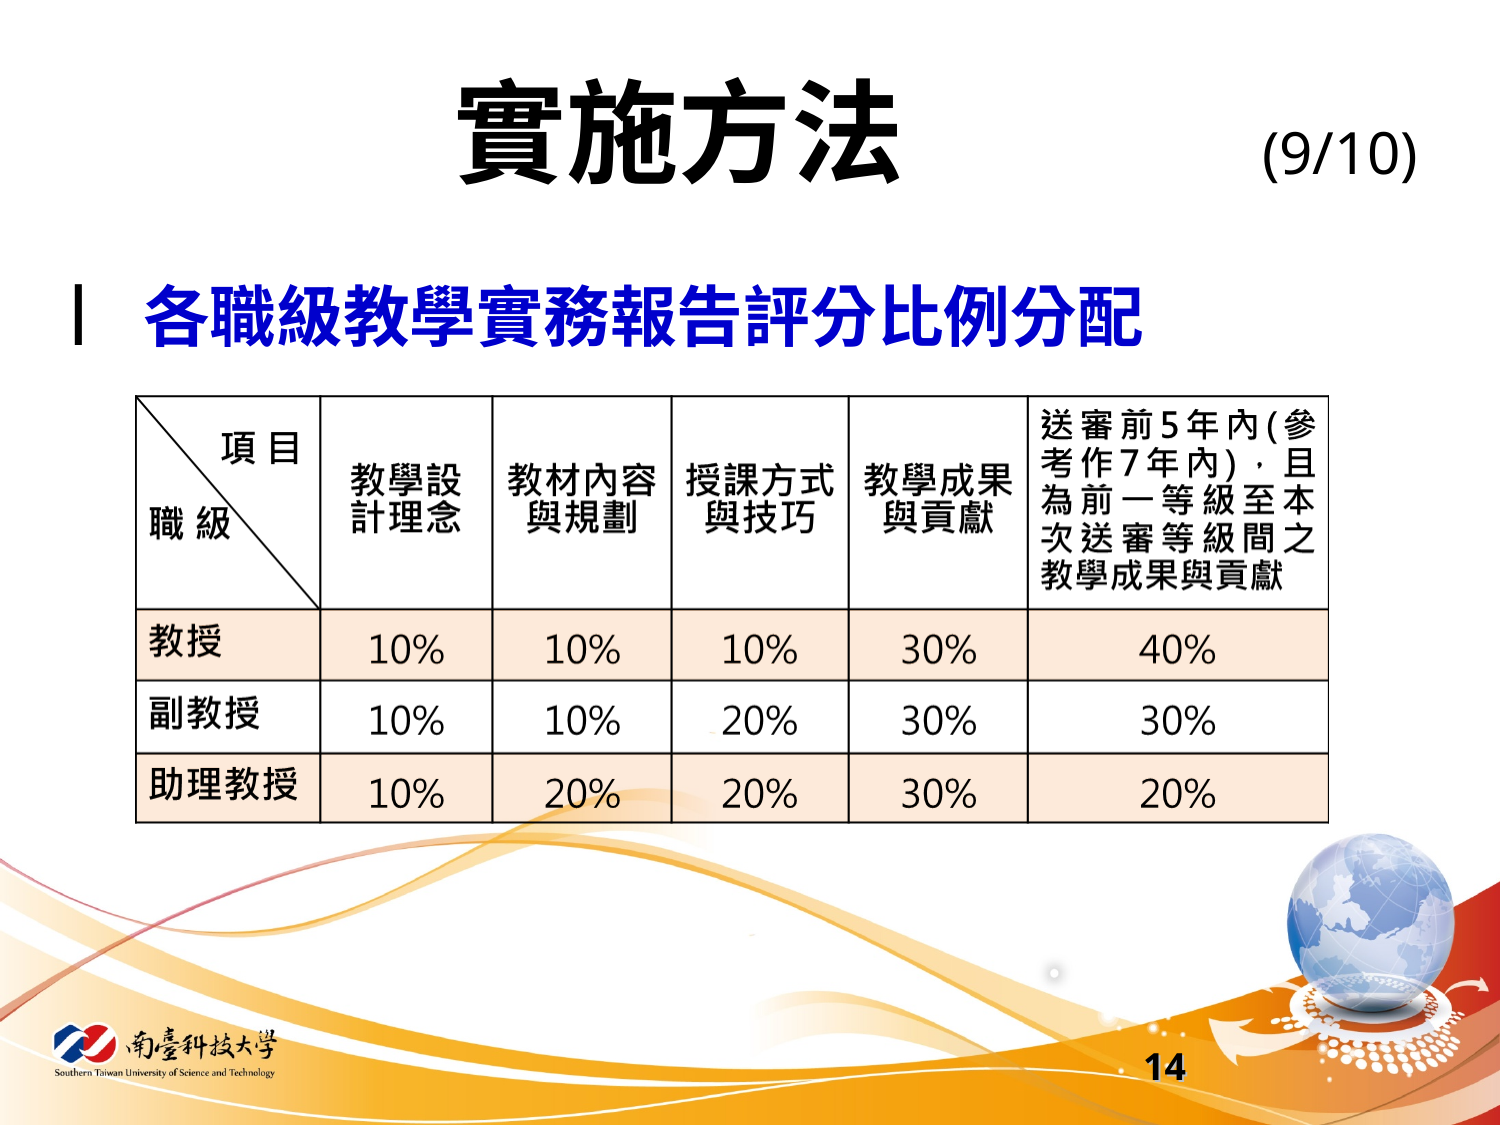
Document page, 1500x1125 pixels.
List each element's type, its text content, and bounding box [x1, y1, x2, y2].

text_box 實施方法 (9/10) [77, 55, 1483, 205]
picture [135, 394, 1329, 841]
text_box 14 [1128, 1035, 1479, 1095]
text_box 各職級教學實務報告評分比例分配 [53, 267, 1453, 364]
